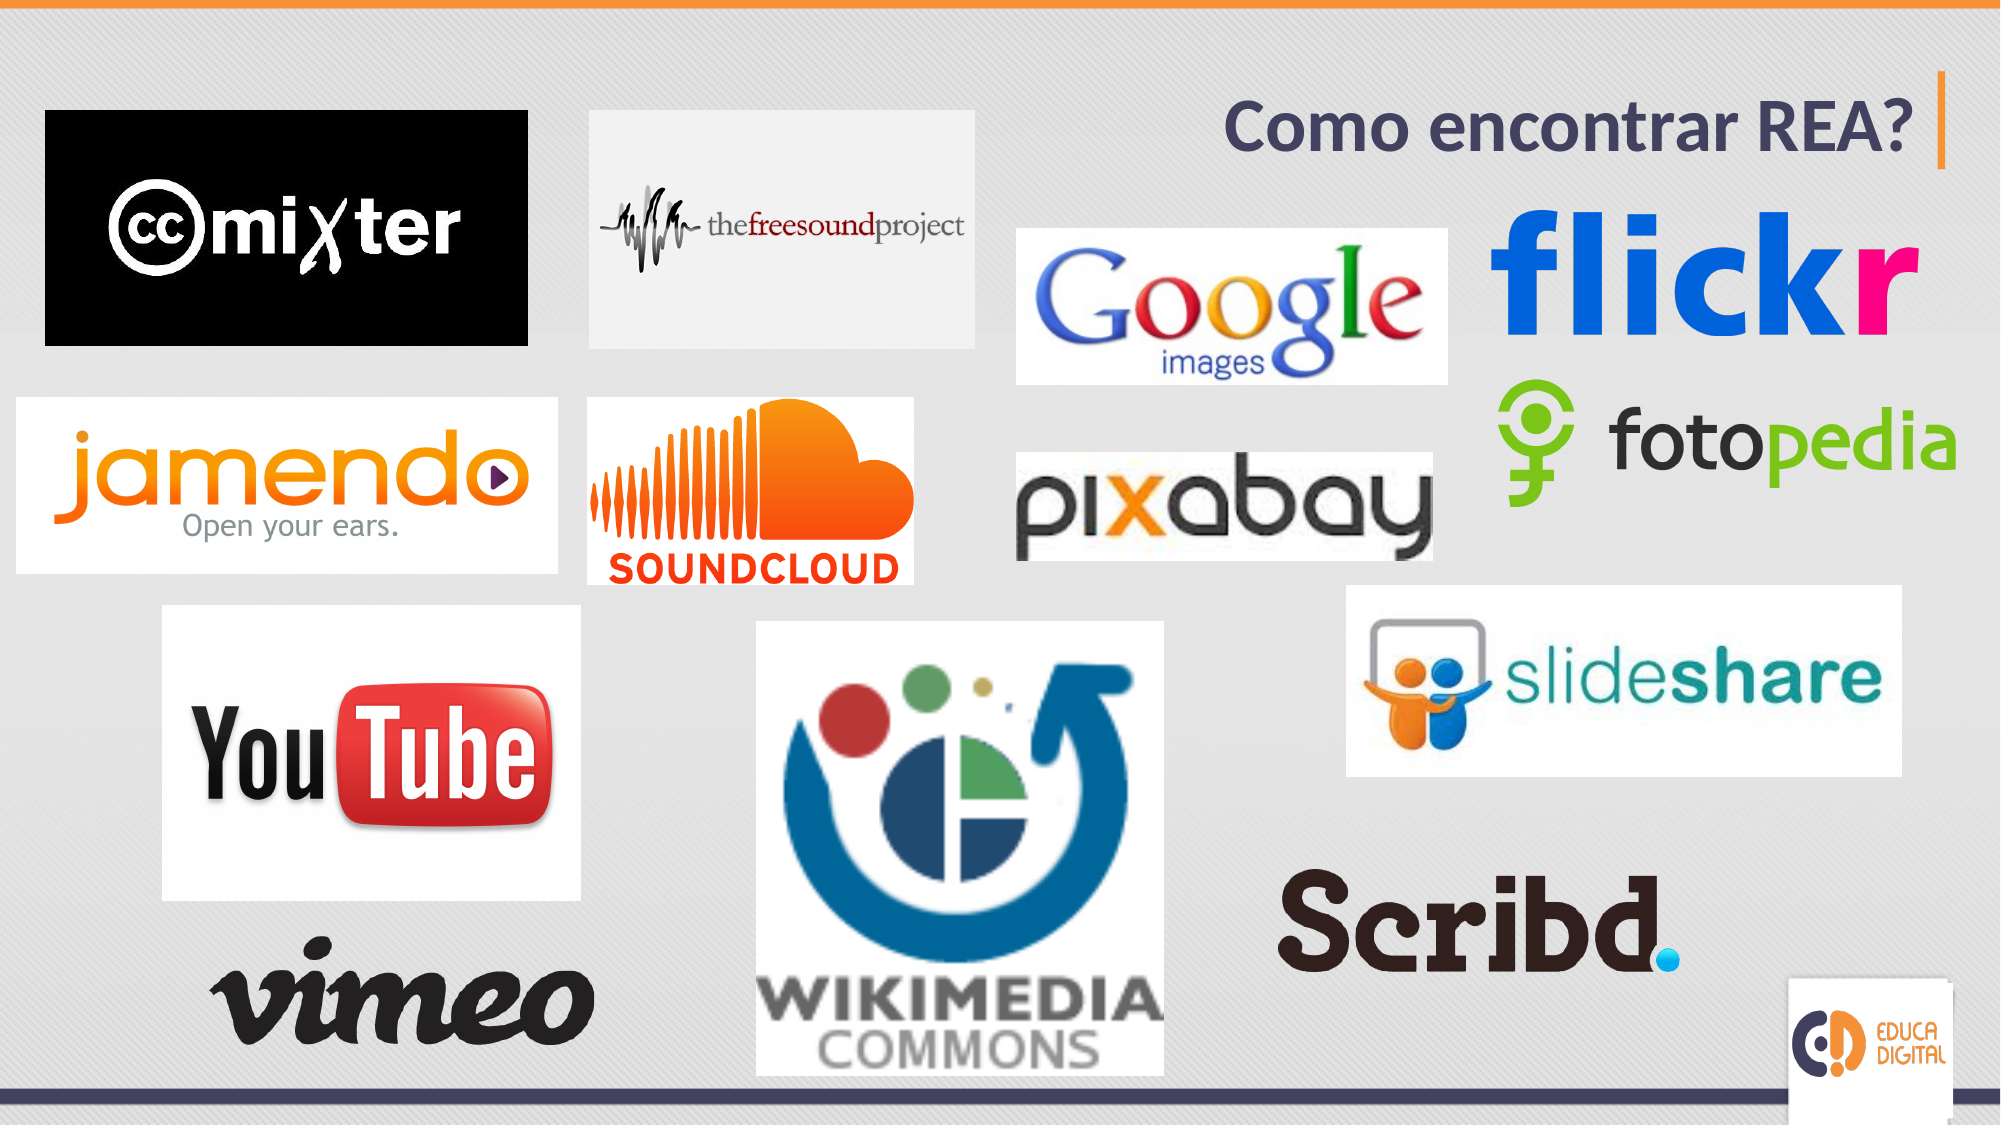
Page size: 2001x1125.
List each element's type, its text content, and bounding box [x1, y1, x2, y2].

picture [0, 0, 2001, 1125]
text_box [1792, 1115, 1954, 1119]
text_box Como encontrar REA?| [825, 33, 1983, 169]
